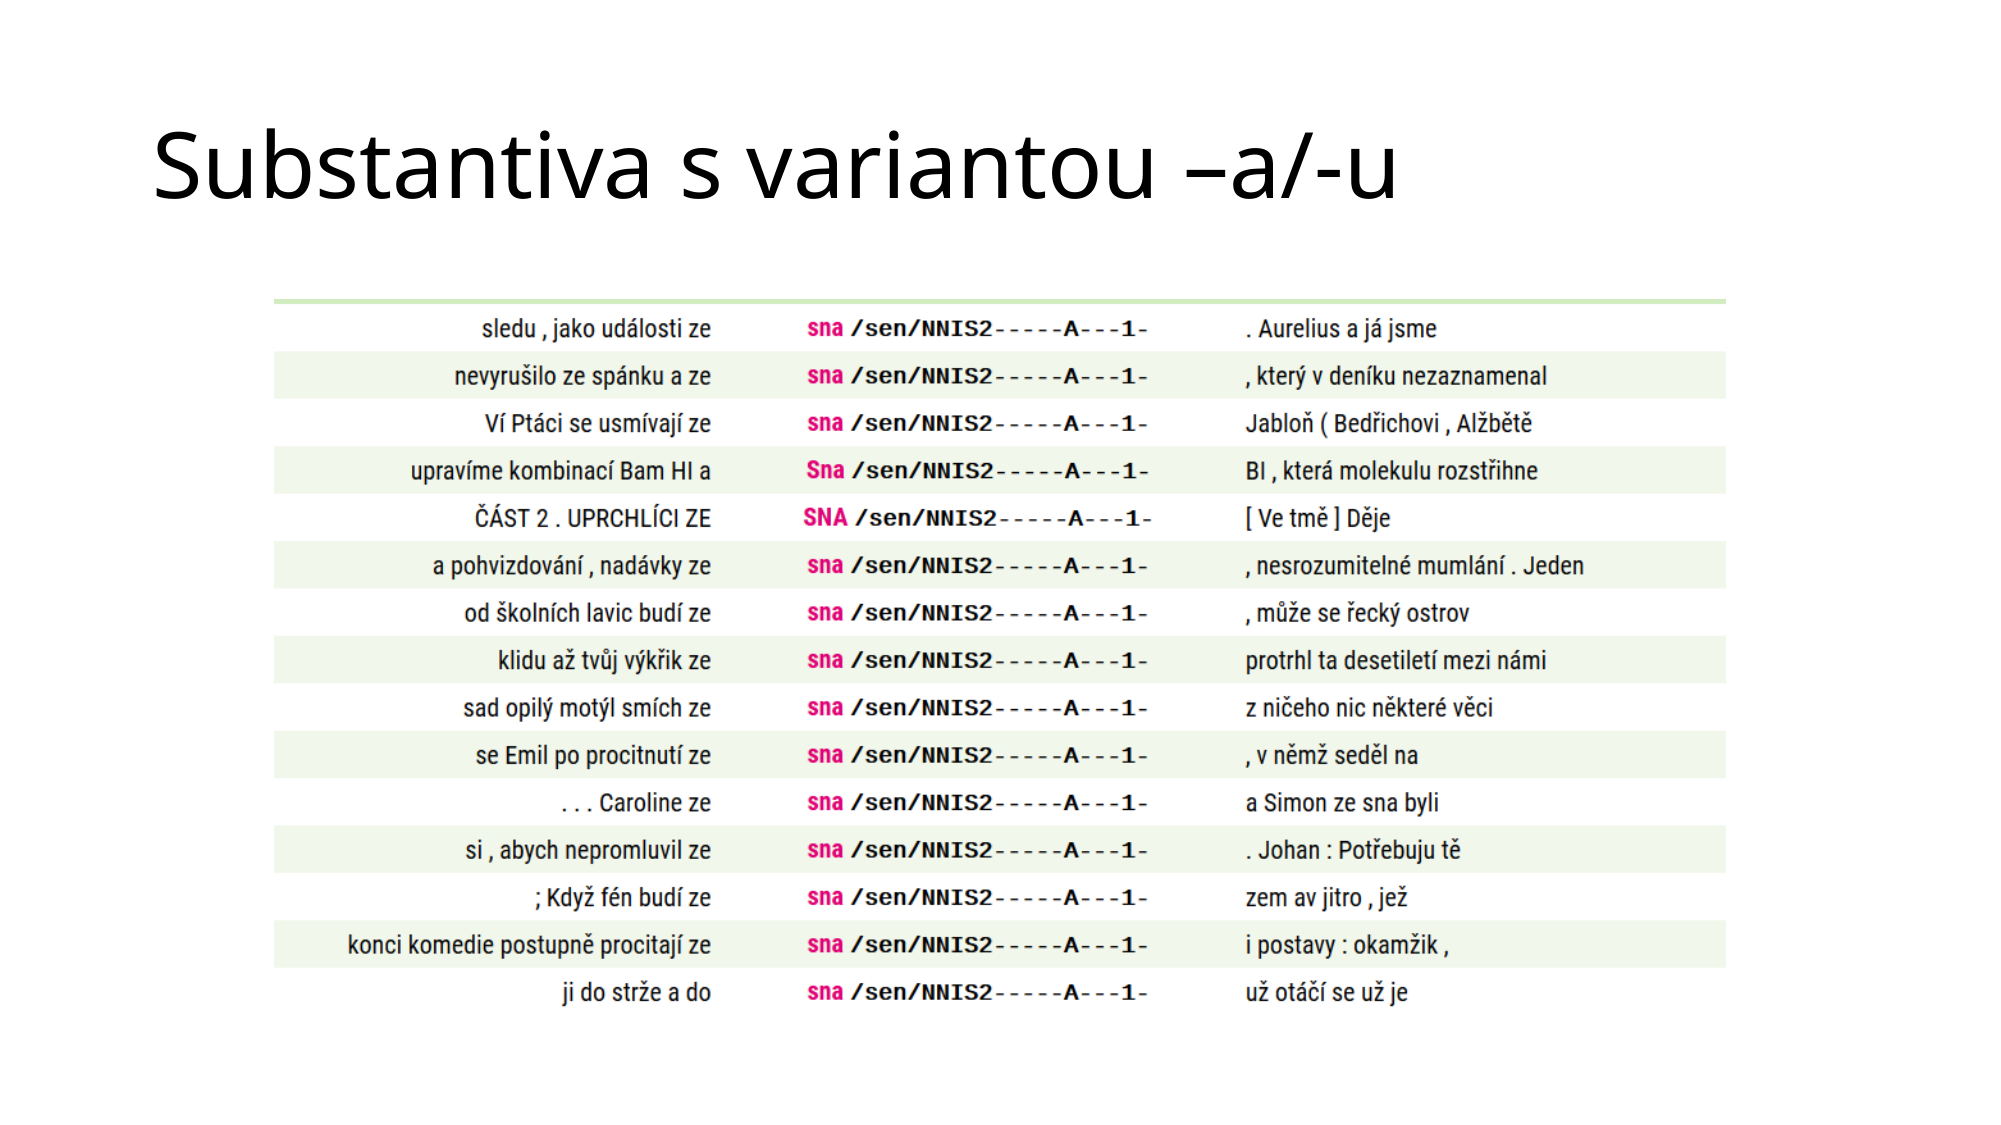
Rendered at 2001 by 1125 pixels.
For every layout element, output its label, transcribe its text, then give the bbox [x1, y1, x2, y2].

title Substantiva s variantou –a/-u [137, 59, 1863, 278]
picture [274, 299, 1726, 1014]
